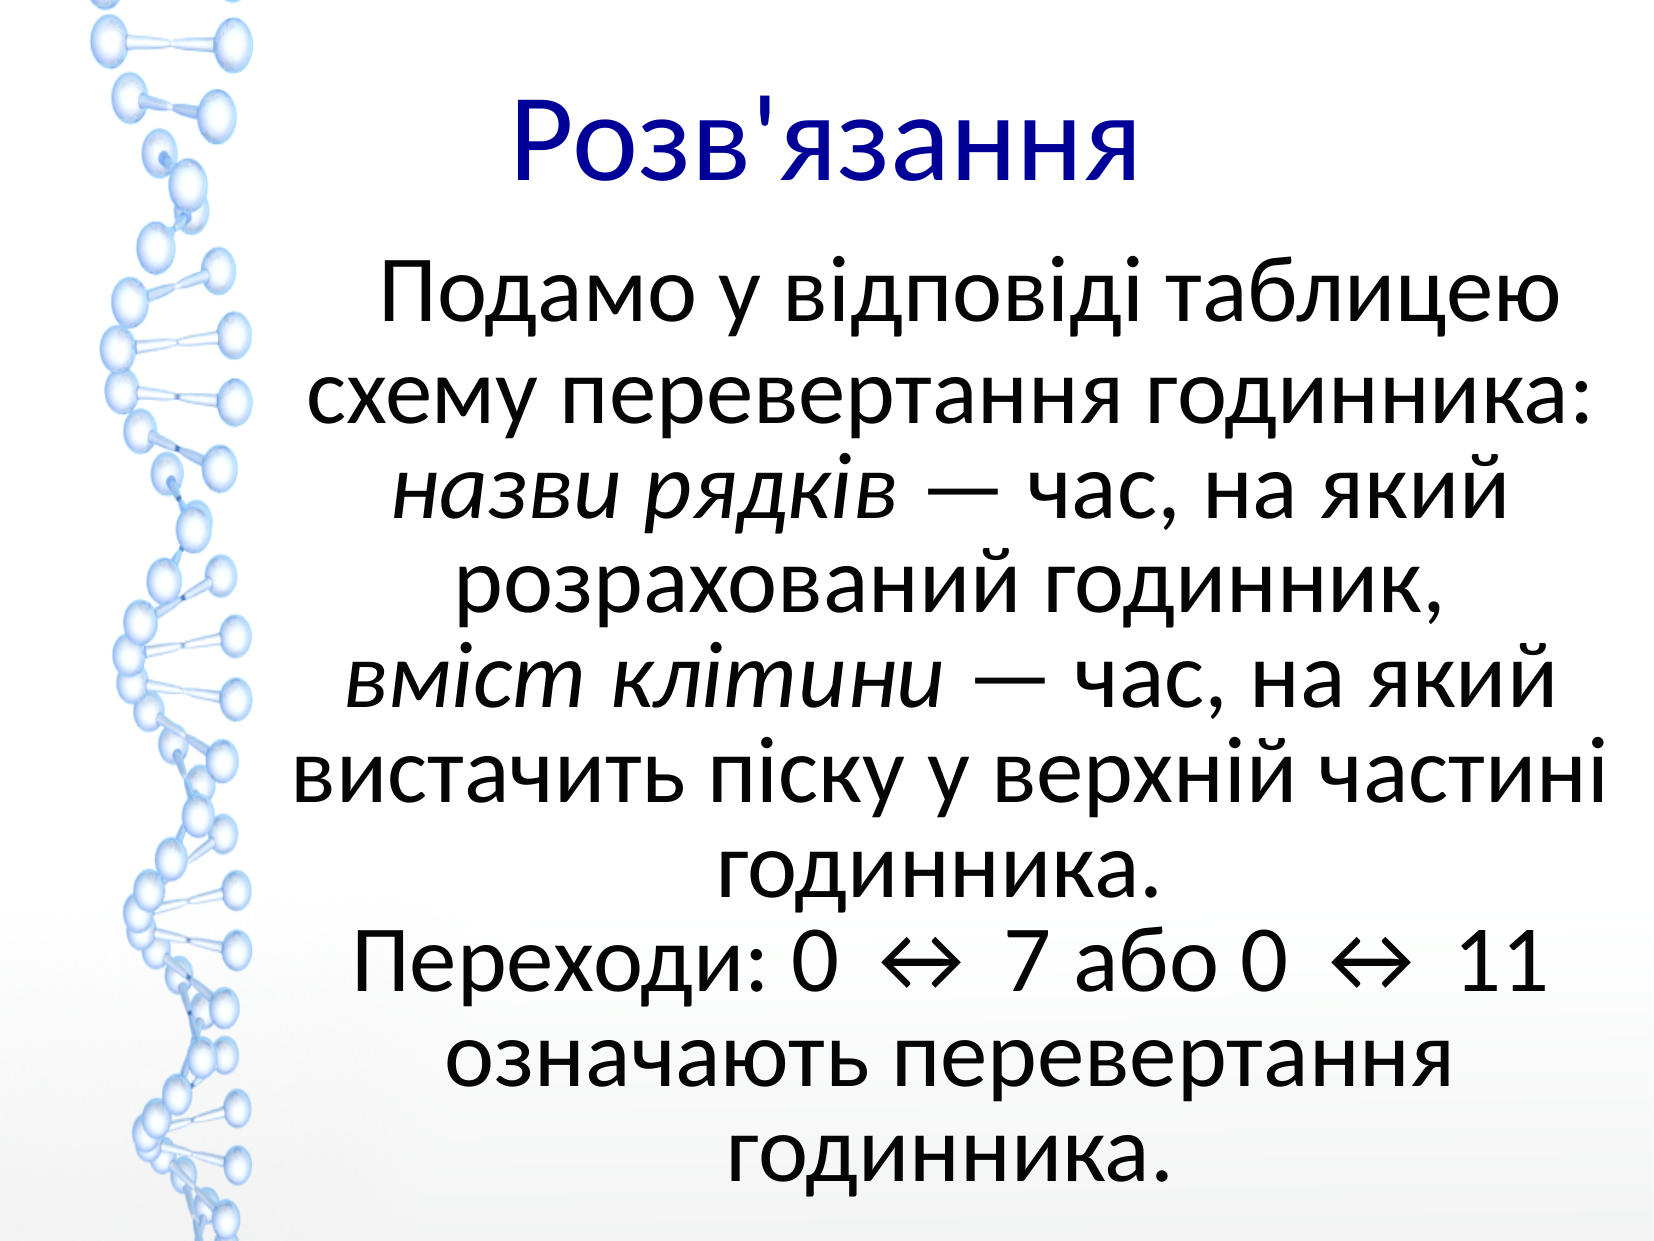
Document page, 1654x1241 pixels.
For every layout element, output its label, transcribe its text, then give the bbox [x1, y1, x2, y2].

picture [0, 0, 1654, 1241]
title Розв'язання [82, 47, 1571, 252]
list Подамо у відповіді таблицею схему перевертання годинника: назви рядків — час, на який розрахований годинник, вміст клітини — час, на який вистачить піску у верхній частині годинника. Переходи: 0 ↔ 7 або 0 ↔ 11 означають перевертання годинника. [222, 189, 1630, 1223]
